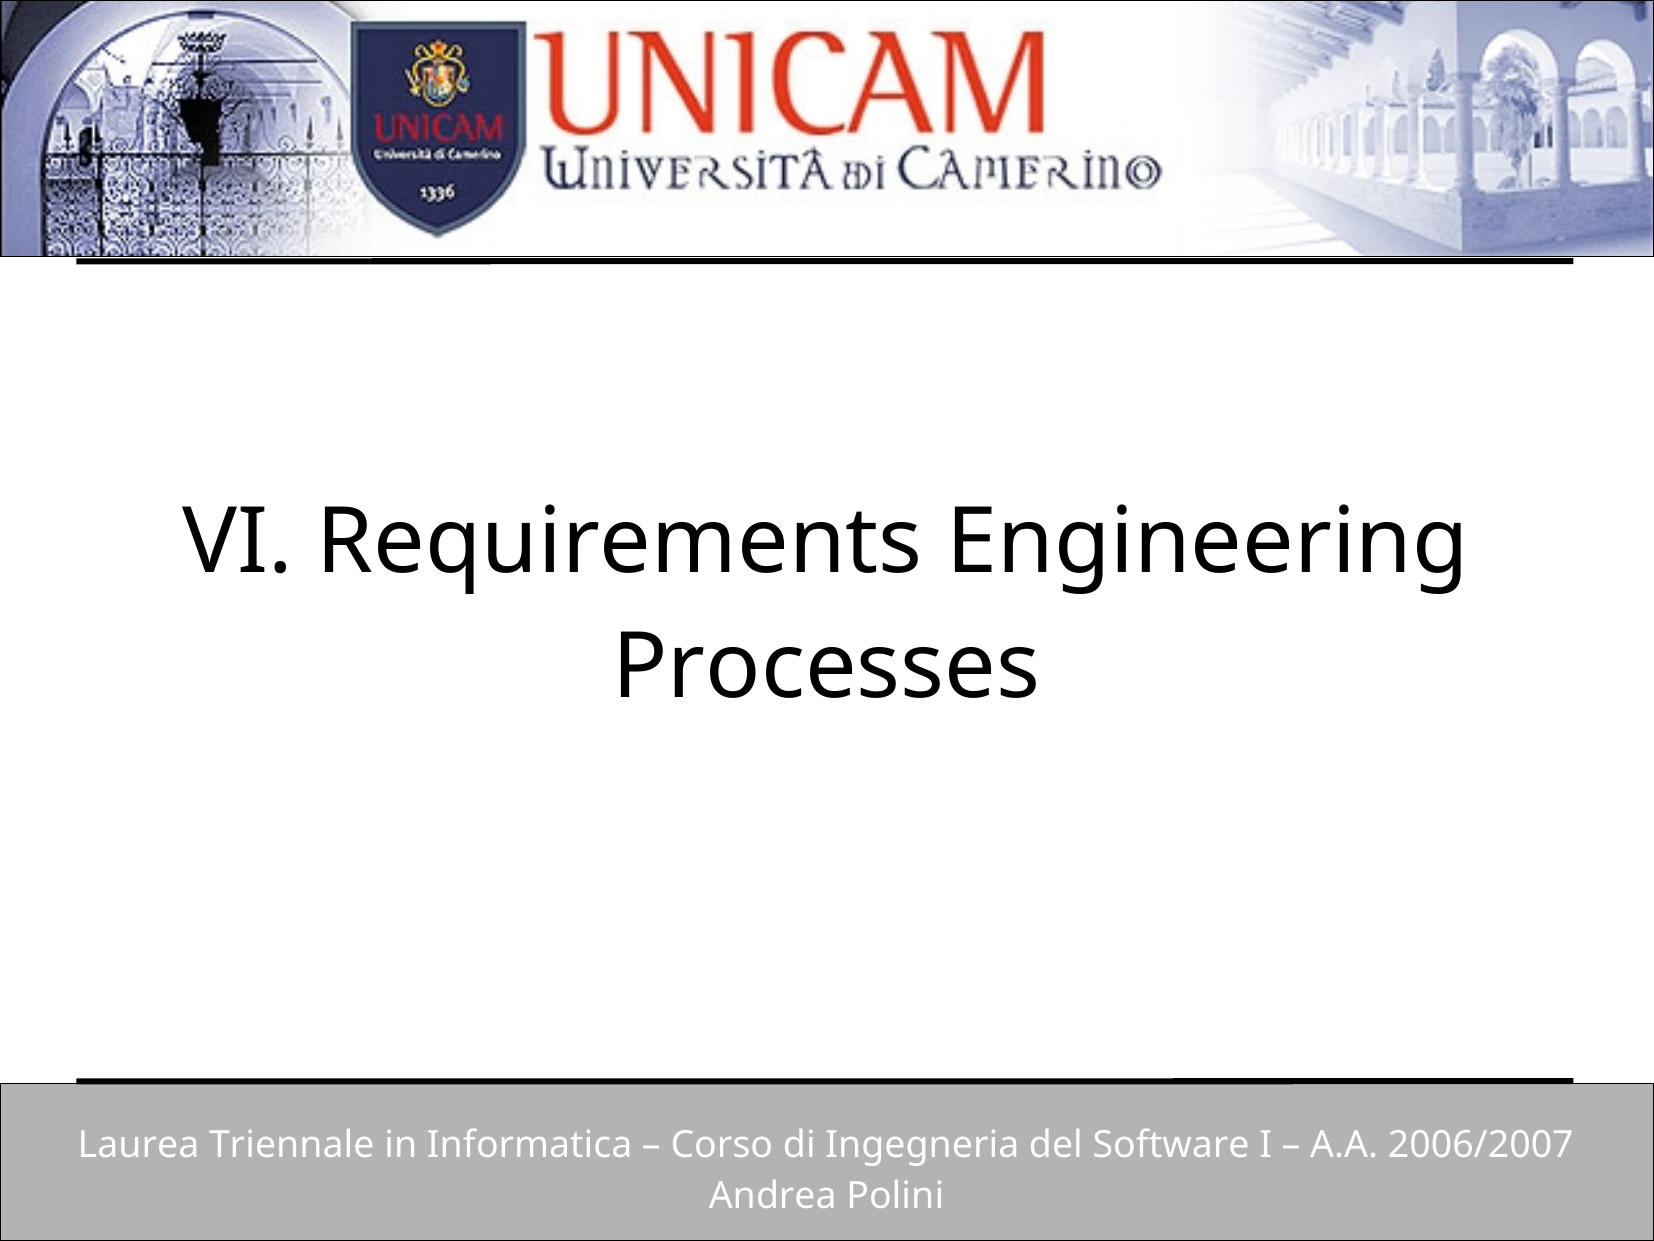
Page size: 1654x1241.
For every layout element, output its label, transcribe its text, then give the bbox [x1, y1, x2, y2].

title VI. Requirements Engineering Processes [82, 488, 1571, 711]
picture [1, 1, 1653, 256]
